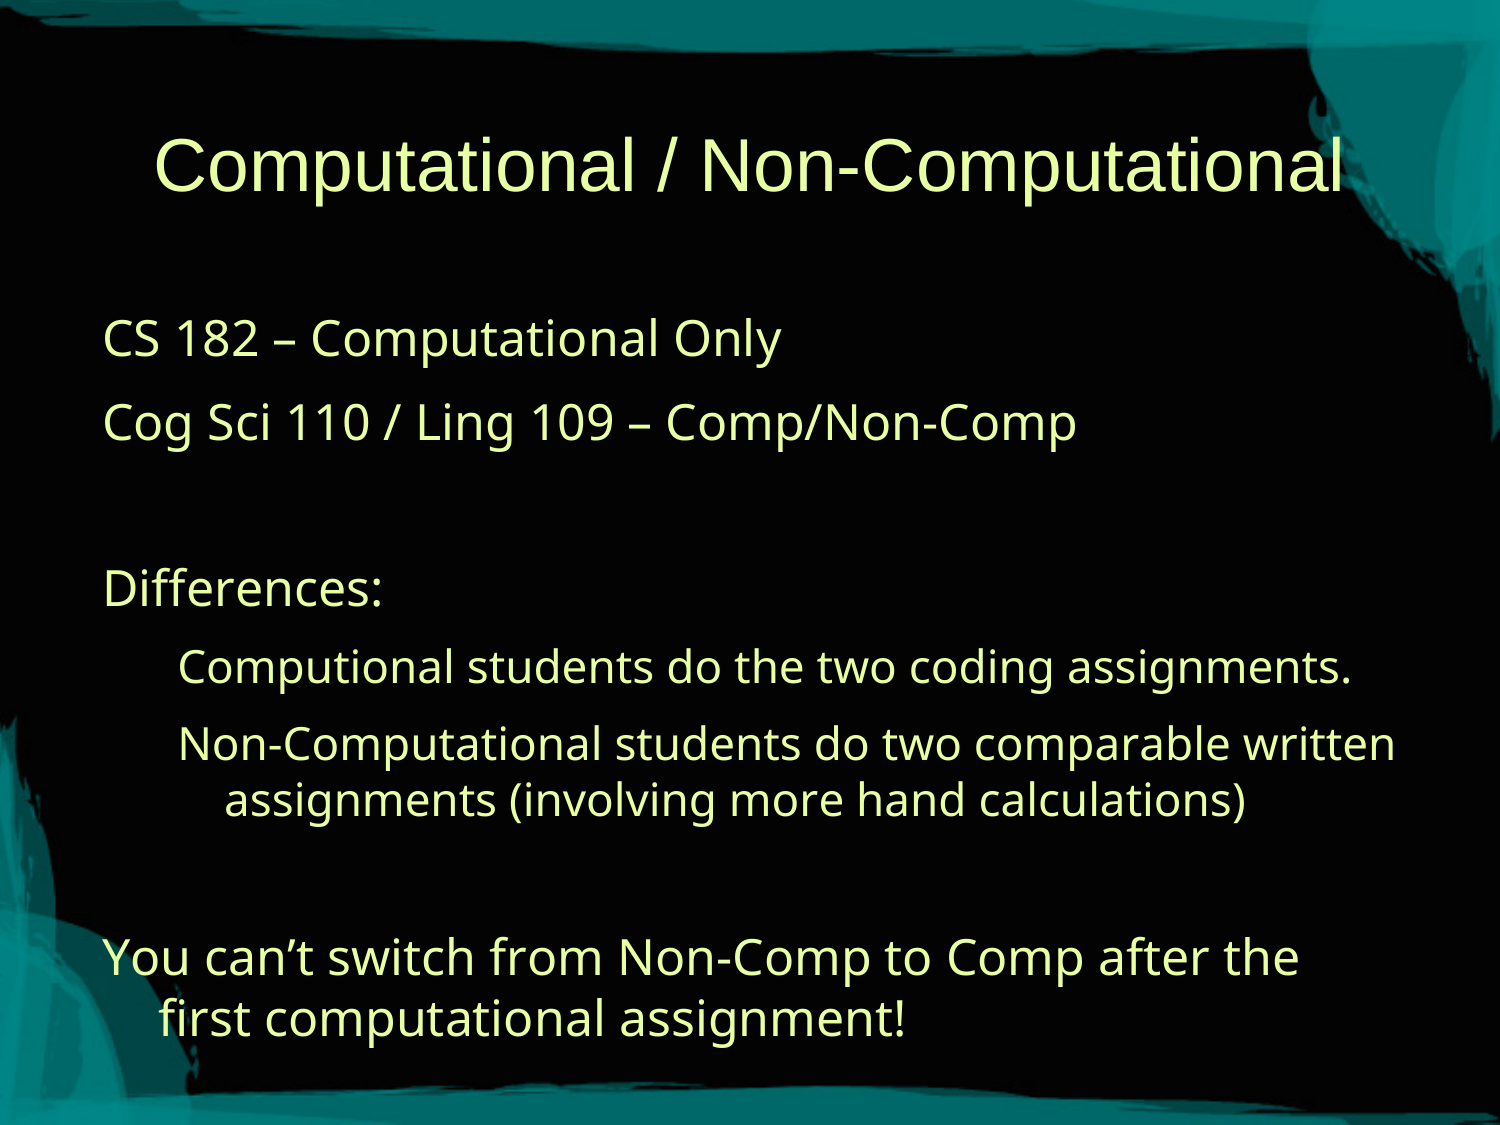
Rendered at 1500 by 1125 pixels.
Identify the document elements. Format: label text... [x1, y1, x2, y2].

title Computational / Non-Computational [87, 69, 1413, 263]
list CS 182 – Computational Only Cog Sci 110 / Ling 109 – Comp/Non-Comp Differences: Computional students do the two coding assignments. Non-Computational students do two comparable written assignments (involving more hand calculations) You can’t switch from Non-Comp to Comp after the first computational assignment! [87, 299, 1413, 1026]
picture [0, 0, 1500, 1125]
